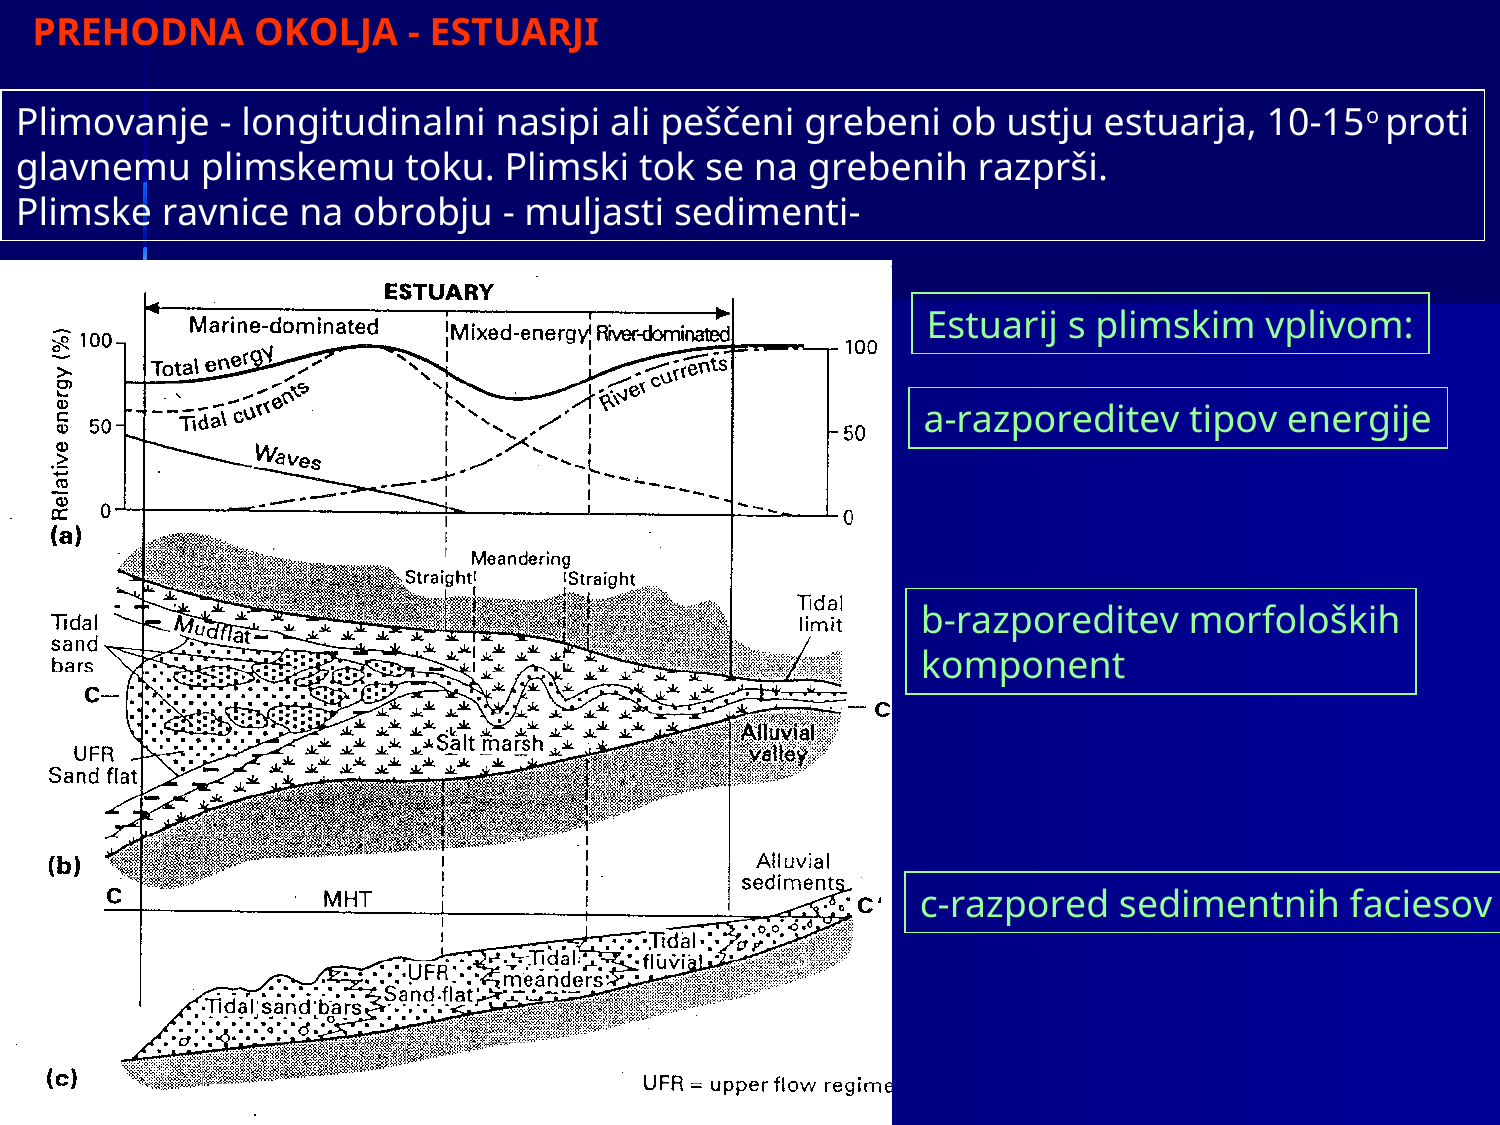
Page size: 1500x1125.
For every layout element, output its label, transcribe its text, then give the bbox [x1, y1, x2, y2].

text_box Estuarij s plimskim vplivom: [911, 293, 1429, 354]
text_box PREHODNA OKOLJA - ESTUARJI [17, 0, 615, 61]
text_box b-razporeditev morfoloških komponent [906, 588, 1417, 694]
text_box Plimovanje - longitudinalni nasipi ali peščeni grebeni ob ustju estuarja, 10-15o proti glavnemu plimskemu toku. Plimski tok se na grebenih razprši. Plimske ravnice na obrobju - muljasti sedimenti- [1, 90, 1485, 241]
text_box a-razporeditev tipov energije [908, 387, 1448, 449]
picture [0, 260, 892, 1125]
text_box c-razpored sedimentnih faciesov [905, 872, 1500, 933]
